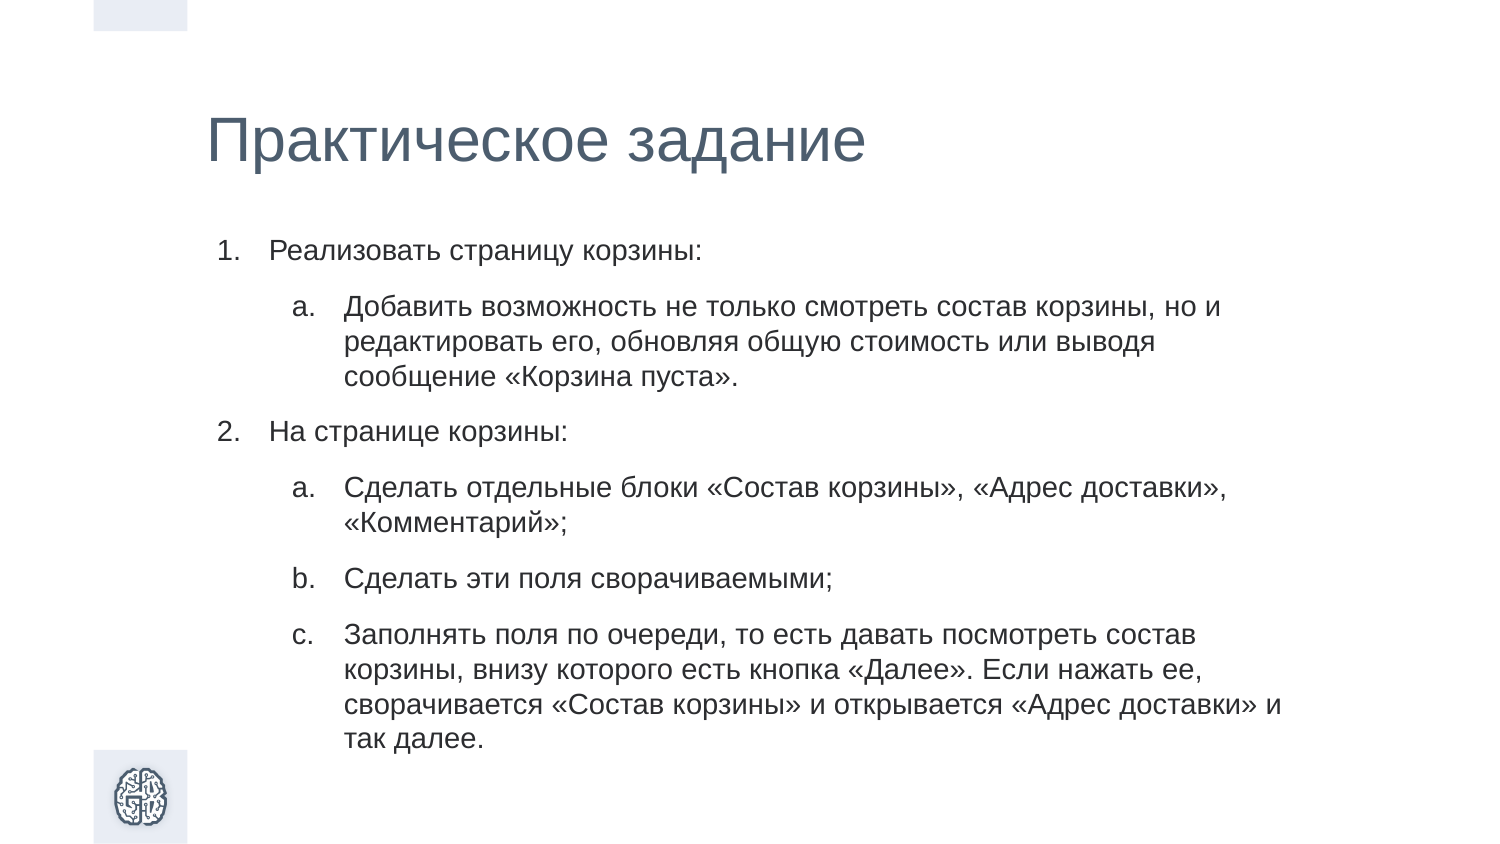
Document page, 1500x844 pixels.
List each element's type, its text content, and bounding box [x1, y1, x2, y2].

picture [106, 760, 175, 834]
text_box Реализовать страницу корзины: Добавить возможность не только смотреть состав корзины, но и редактировать его, обновляя общую стоимость или выводя сообщение «Корзина пуста». На странице корзины: Сделать отдельные блоки «Состав корзины», «Адрес доставки», «Комментарий»; Сделать эти поля сворачиваемыми; Заполнять поля по очереди, то есть давать посмотреть состав корзины, внизу которого есть кнопка «Далее». Если нажать ее, сворачивается «Состав корзины» и открывается «Адрес доставки» и так далее. [186, 318, 1311, 668]
title Практическое задание [186, 94, 1311, 179]
